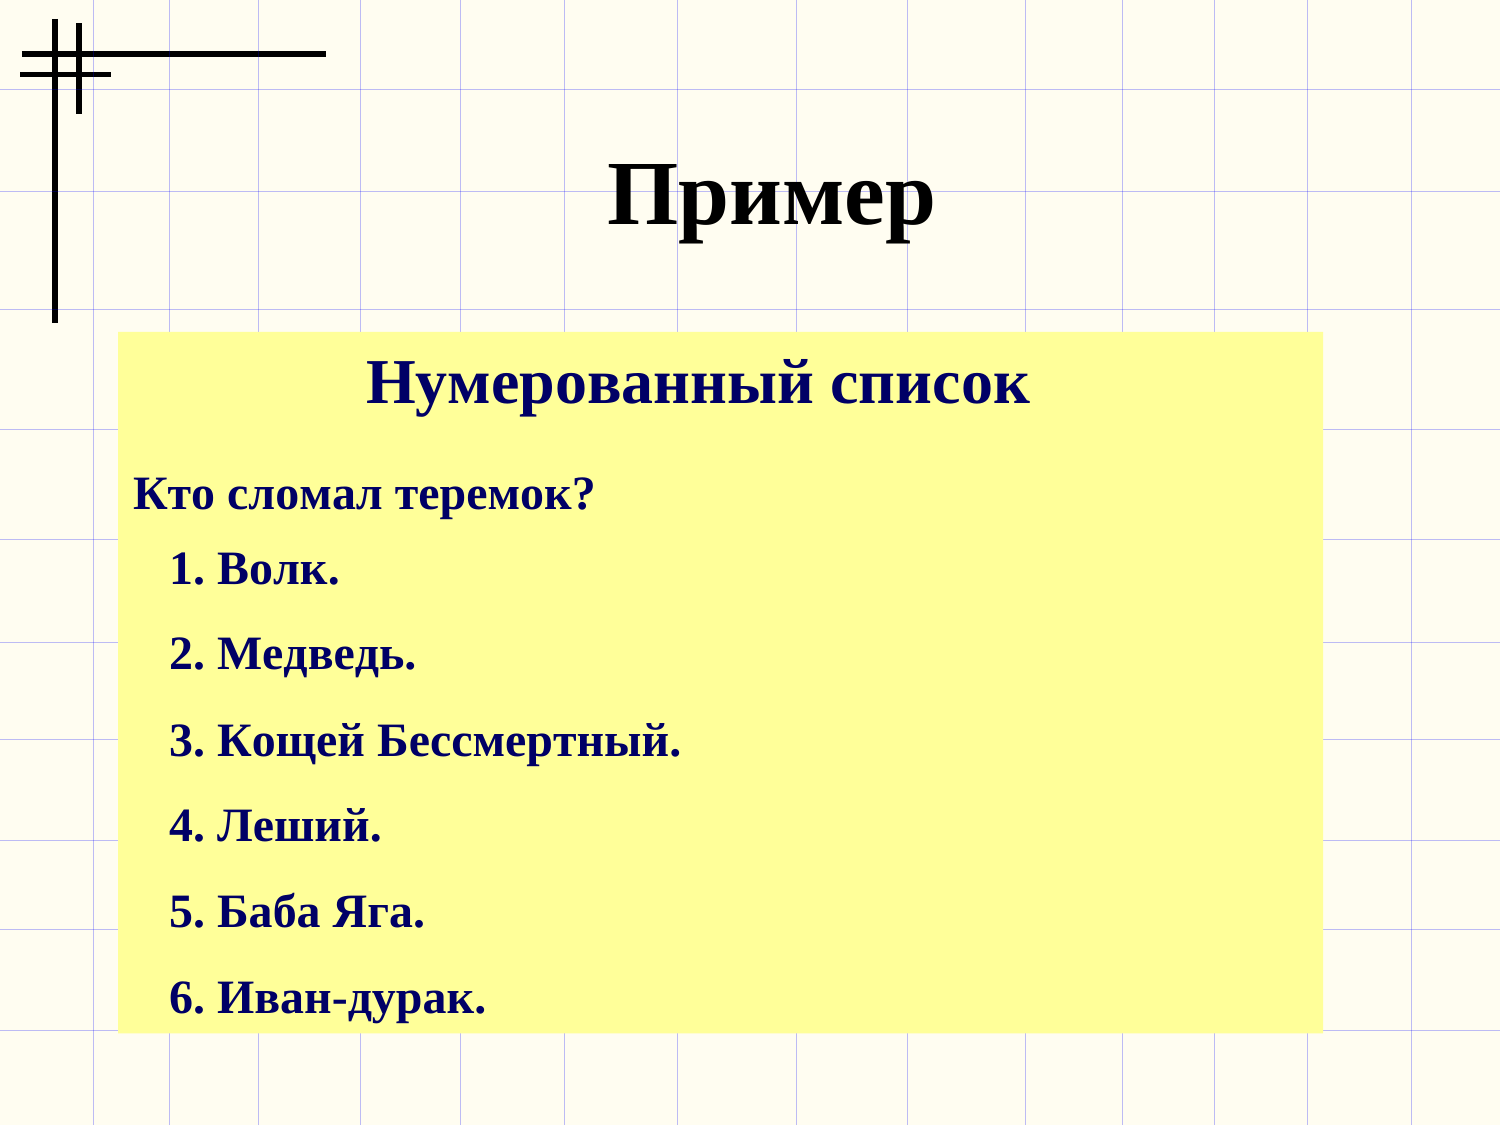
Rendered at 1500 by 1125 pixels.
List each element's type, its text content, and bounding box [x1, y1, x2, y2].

list Нумерованный список Кто сломал теремок? 1. Волк. 2. Медведь. 3. Кощей Бессмертный. 4. Леший. 5. Баба Яга. 6. Иван-дурак. [118, 331, 1324, 1034]
title Пример [75, 75, 1426, 301]
